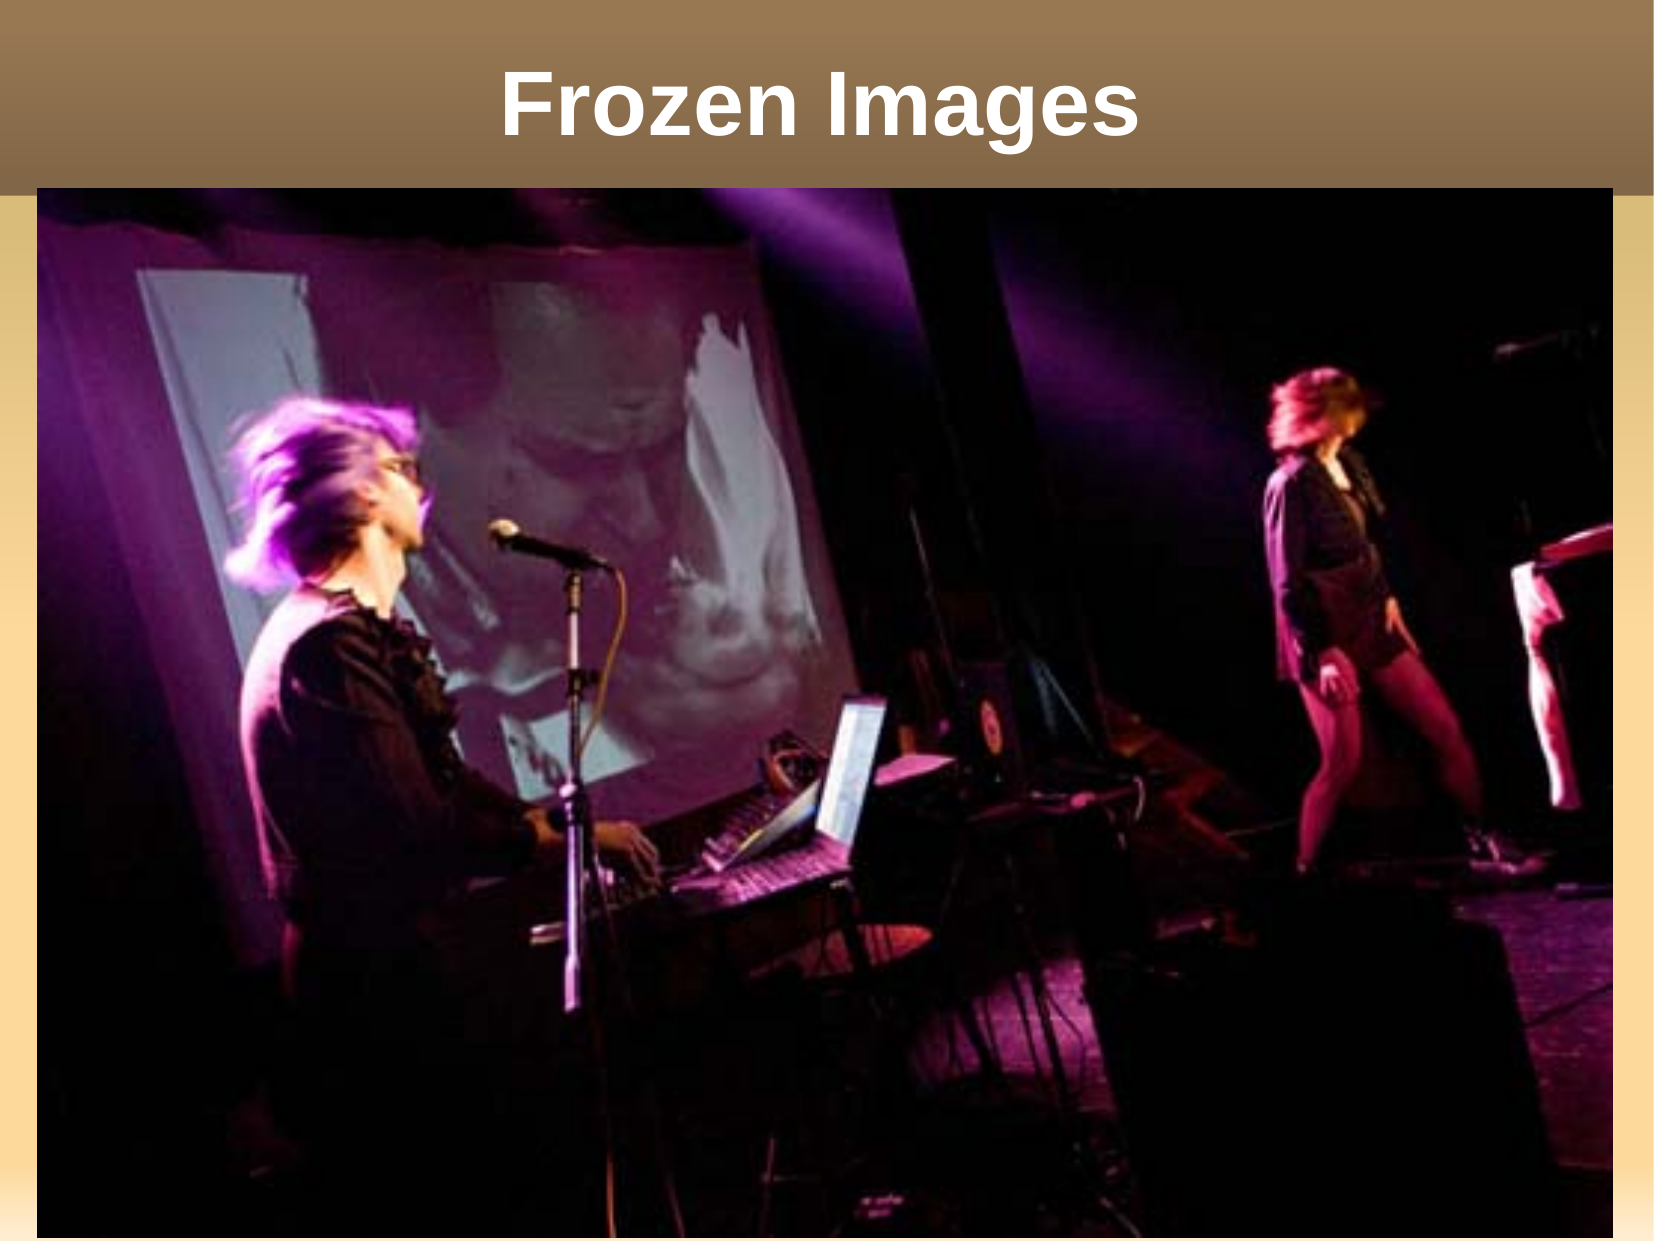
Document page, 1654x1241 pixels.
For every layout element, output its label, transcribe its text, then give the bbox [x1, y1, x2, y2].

title Frozen Images [76, 7, 1565, 188]
picture [0, 0, 1654, 1241]
